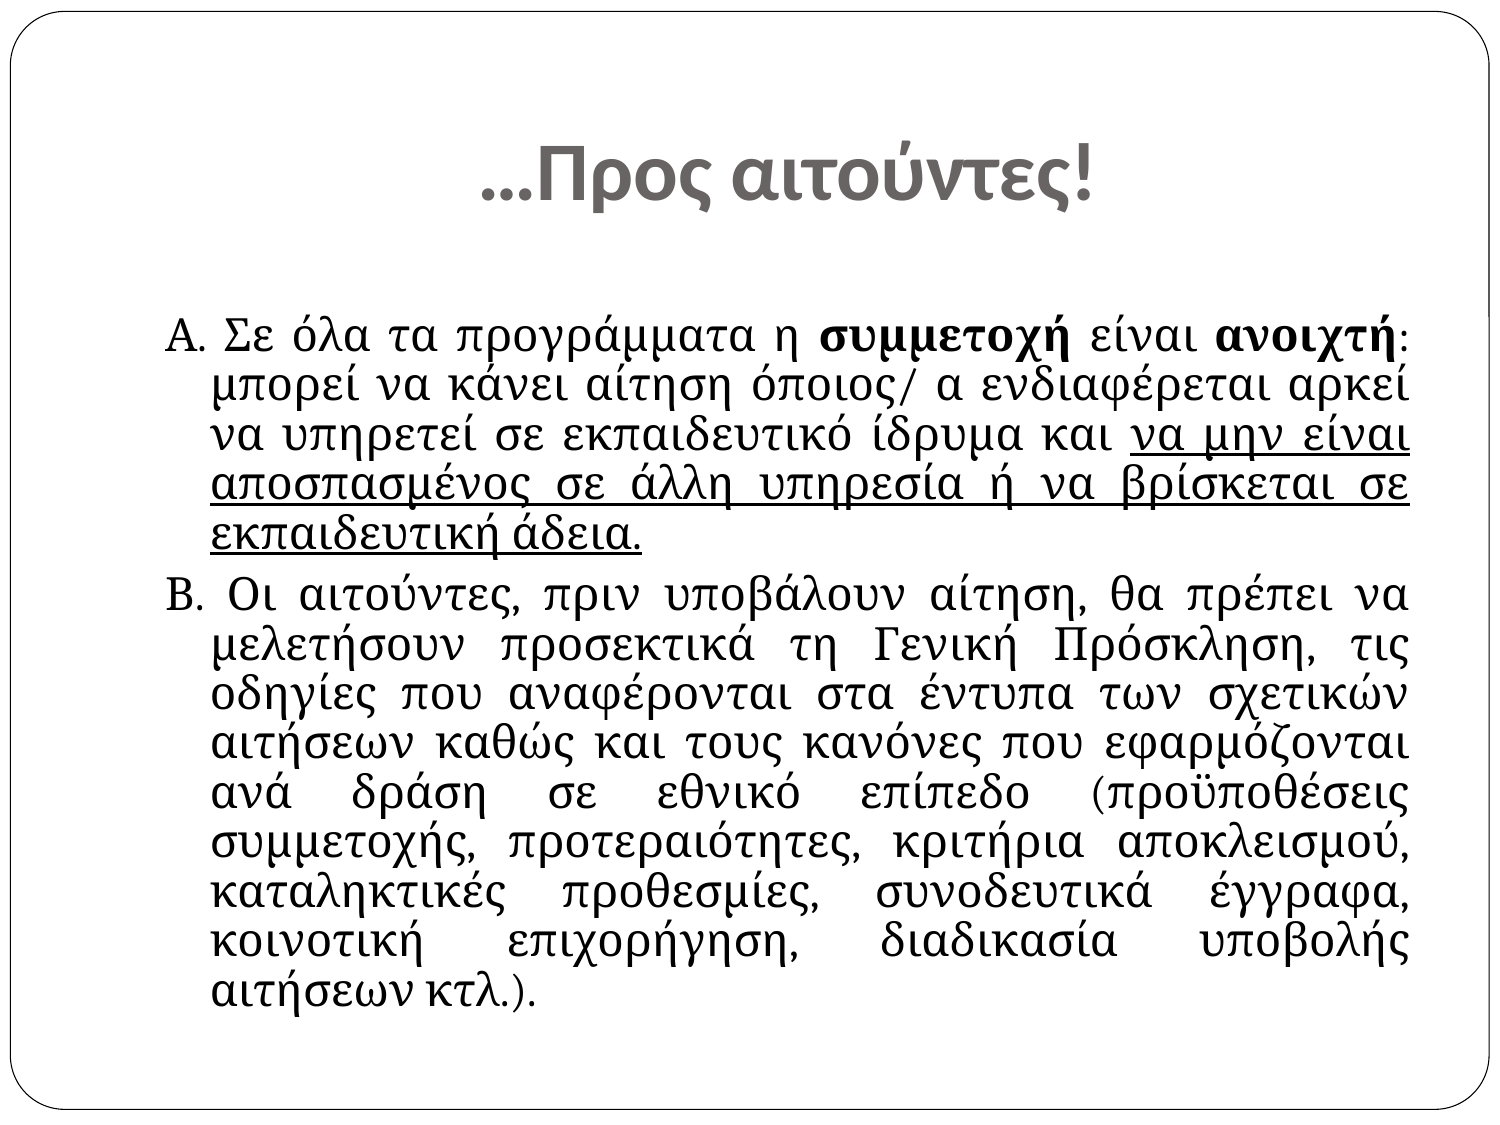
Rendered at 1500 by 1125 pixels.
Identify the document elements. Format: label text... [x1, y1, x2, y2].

list Α. Σε όλα τα προγράμματα η συμμετοχή είναι ανοιχτή: μπορεί να κάνει αίτηση όποιος/ α ενδιαφέρεται αρκεί να υπηρετεί σε εκπαιδευτικό ίδρυμα και να μην είναι αποσπασμένος σε άλλη υπηρεσία ή να βρίσκεται σε εκπαιδευτική άδεια. Β. Οι αιτούντες, πριν υποβάλουν αίτηση, θα πρέπει να μελετήσουν προσεκτικά τη Γενική Πρόσκληση, τις οδηγίες που αναφέρονται στα έντυπα των σχετικών αιτήσεων καθώς και τους κανόνες που εφαρμόζονται ανά δράση σε εθνικό επίπεδο (προϋποθέσεις συμμετοχής, προτεραιότητες, κριτήρια αποκλεισμού, καταληκτικές προθεσμίες, συνοδευτικά έγγραφα, κοινοτική επιχορήγηση, διαδικασία υποβολής αιτήσεων κτλ.). [150, 237, 1426, 988]
title …Προς αιτούντες! [150, 44, 1426, 233]
